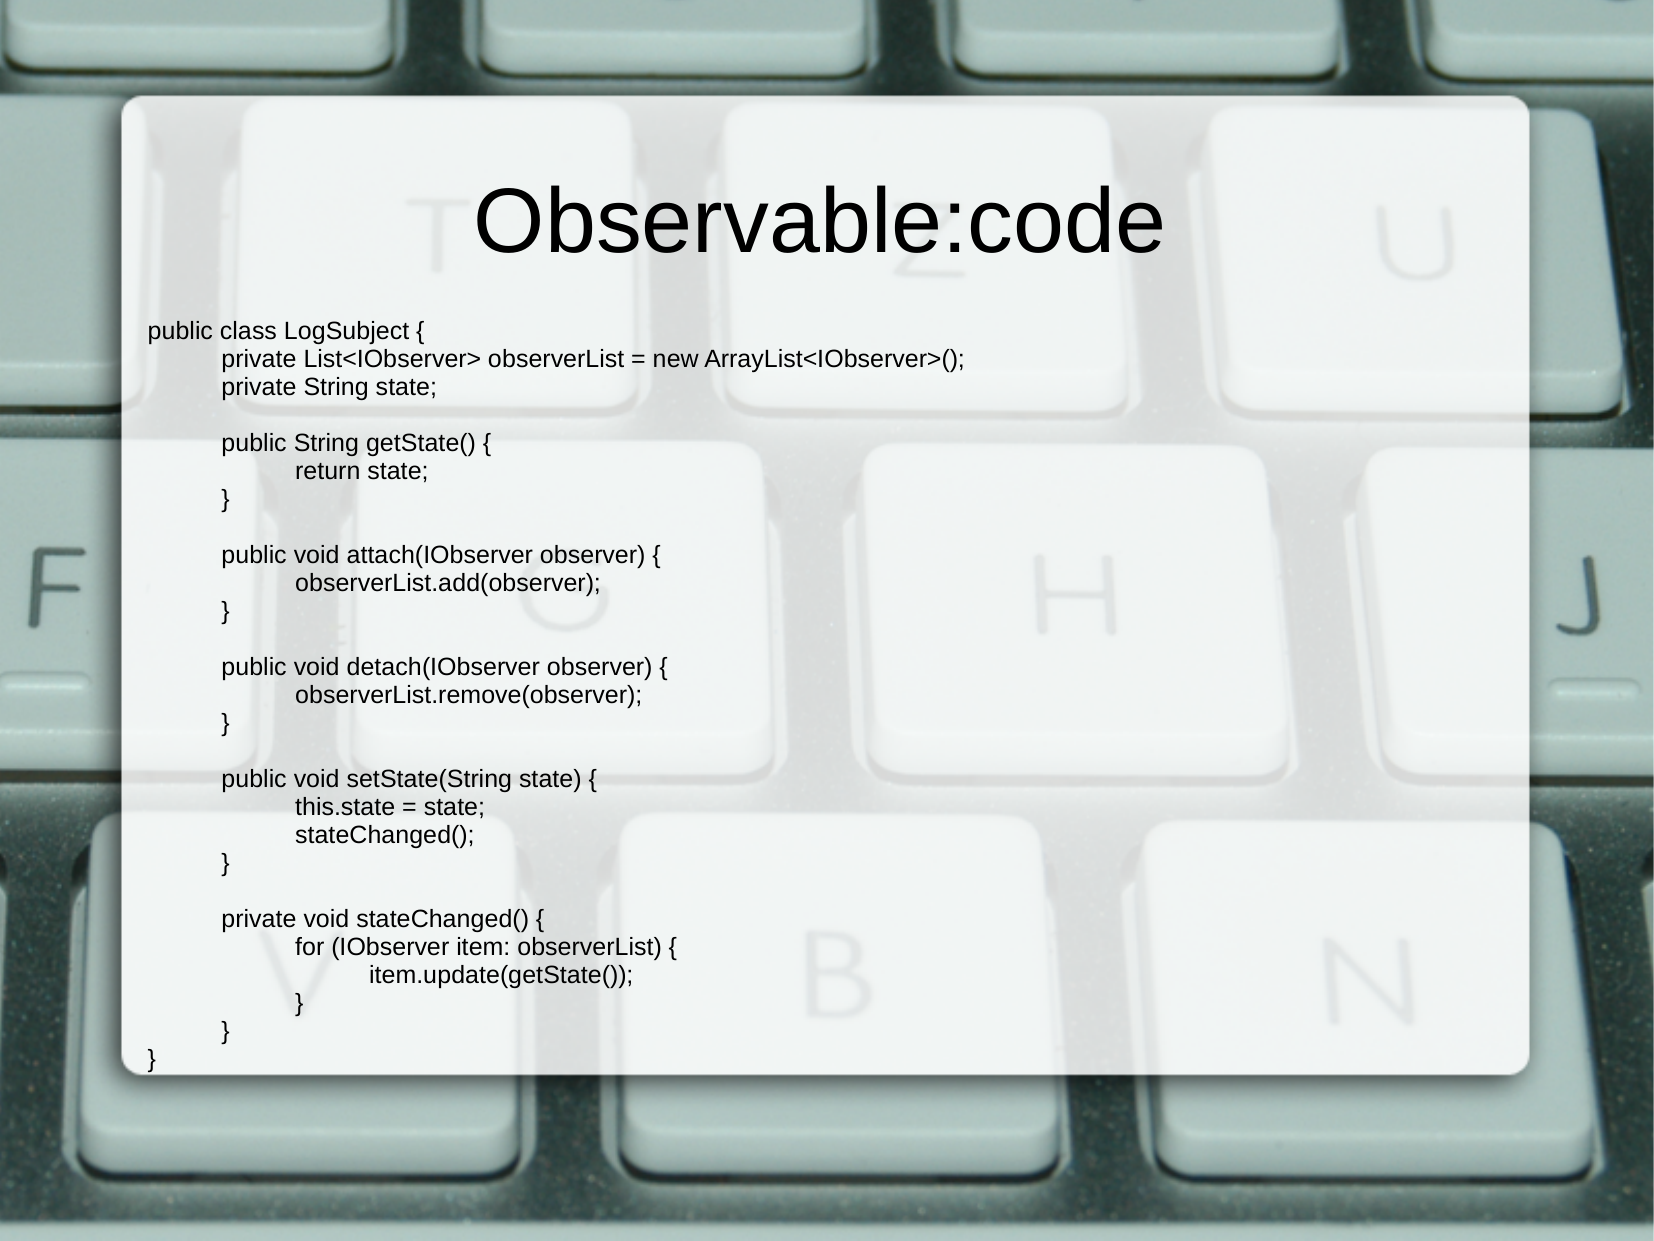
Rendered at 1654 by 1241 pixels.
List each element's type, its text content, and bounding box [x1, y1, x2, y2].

subtitle public class LogSubject { private List<IObserver> observerList = new ArrayList<IObserver>(); private String state; public String getState() { return state; } public void attach(IObserver observer) { observerList.add(observer); } public void detach(IObserver observer) { observerList.remove(observer); } public void setState(String state) { this.state = state; stateChanged(); } private void stateChanged() { for (IObserver item: observerList) { item.update(getState()); } } } [147, 316, 1506, 1101]
title Observable:code [135, 125, 1506, 318]
picture [0, 0, 1654, 1241]
